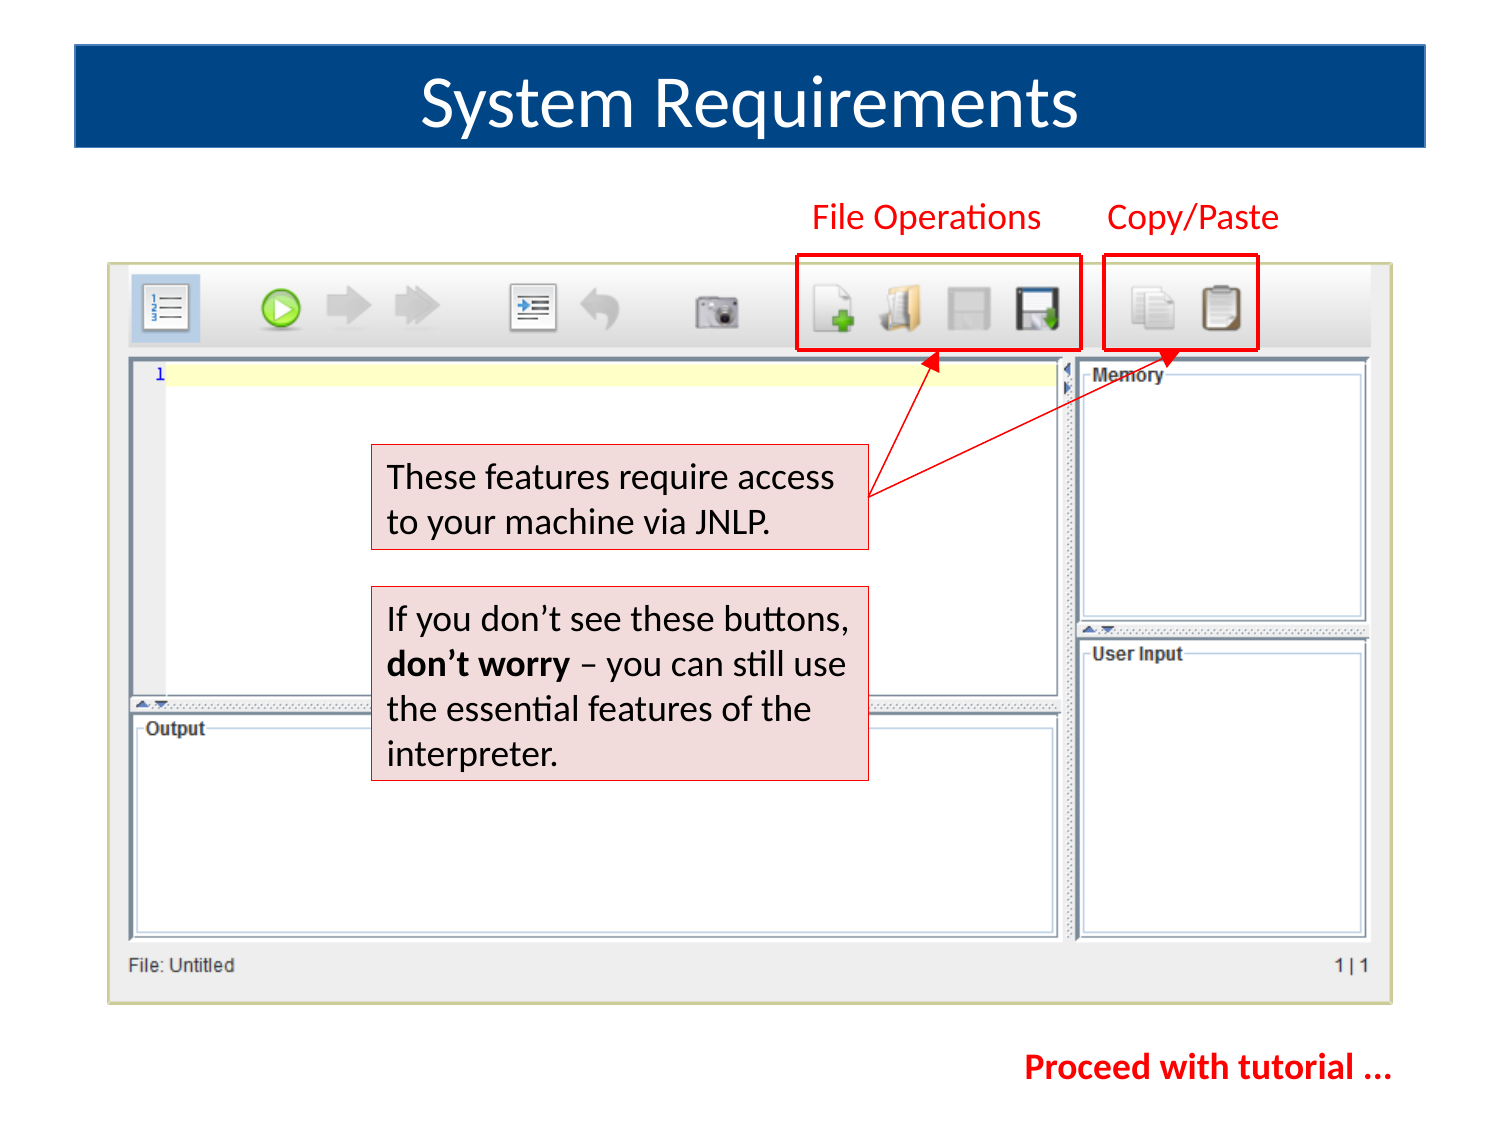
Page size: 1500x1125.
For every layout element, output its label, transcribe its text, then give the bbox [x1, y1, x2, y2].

text_box These features require access to your machine via JNLP. [371, 444, 869, 550]
picture [1106, 262, 1256, 348]
text_box If you don’t see these buttons, don’t worry – you can still use the essential features of the interpreter. [371, 586, 869, 781]
text_box File Operations [797, 184, 1081, 245]
text_box Proceed with tutorial ... [1009, 1034, 1412, 1095]
title System Requirements [75, 45, 1425, 148]
picture [872, 262, 1161, 494]
picture [107, 262, 1393, 1005]
picture [799, 262, 1079, 348]
text_box Copy/Paste [1092, 184, 1377, 245]
